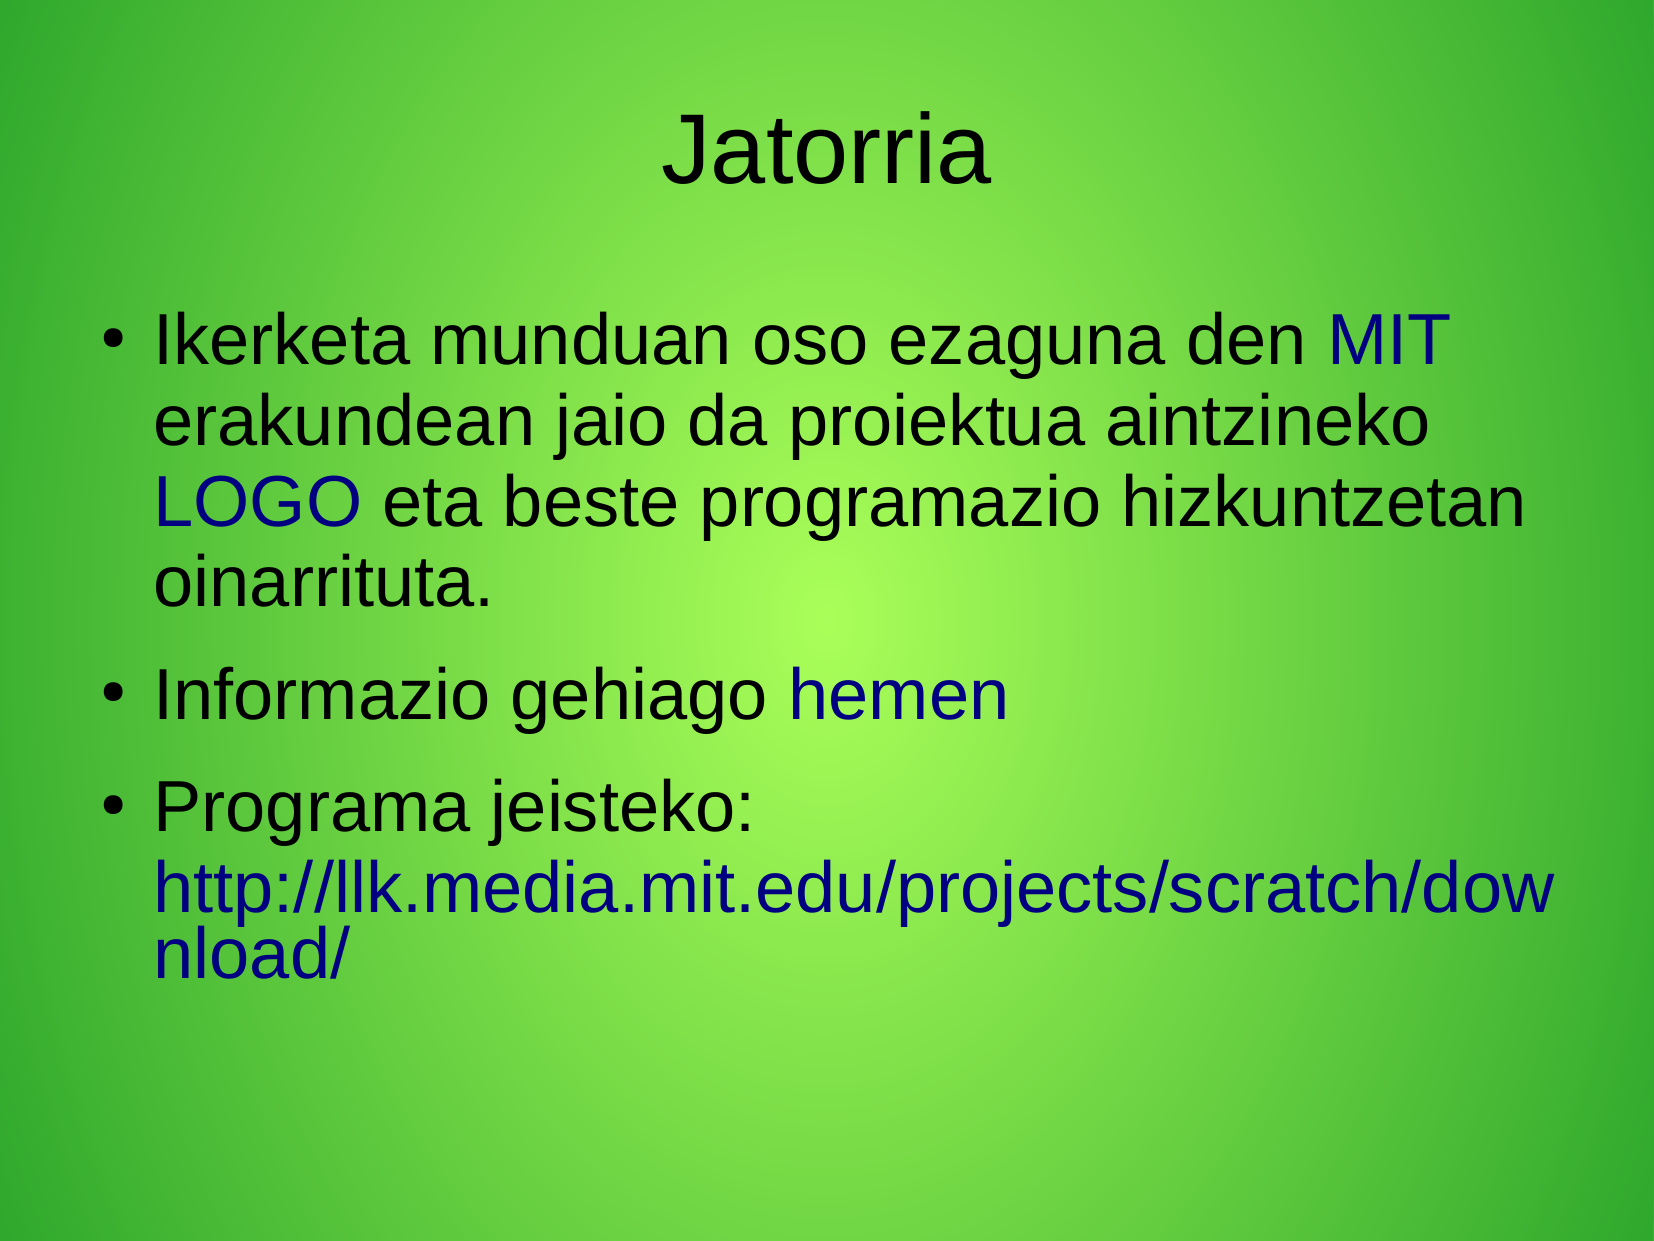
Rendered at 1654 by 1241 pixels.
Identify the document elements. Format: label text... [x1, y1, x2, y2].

title Jatorria [82, 47, 1571, 252]
list Ikerketa munduan oso ezaguna den MIT erakundean jaio da proiektua aintzineko LOGO eta beste programazio hizkuntzetan oinarrituta. Informazio gehiago hemen Programa jeisteko: http://llk.media.mit.edu/projects/scratch/download/ [82, 299, 1571, 1019]
